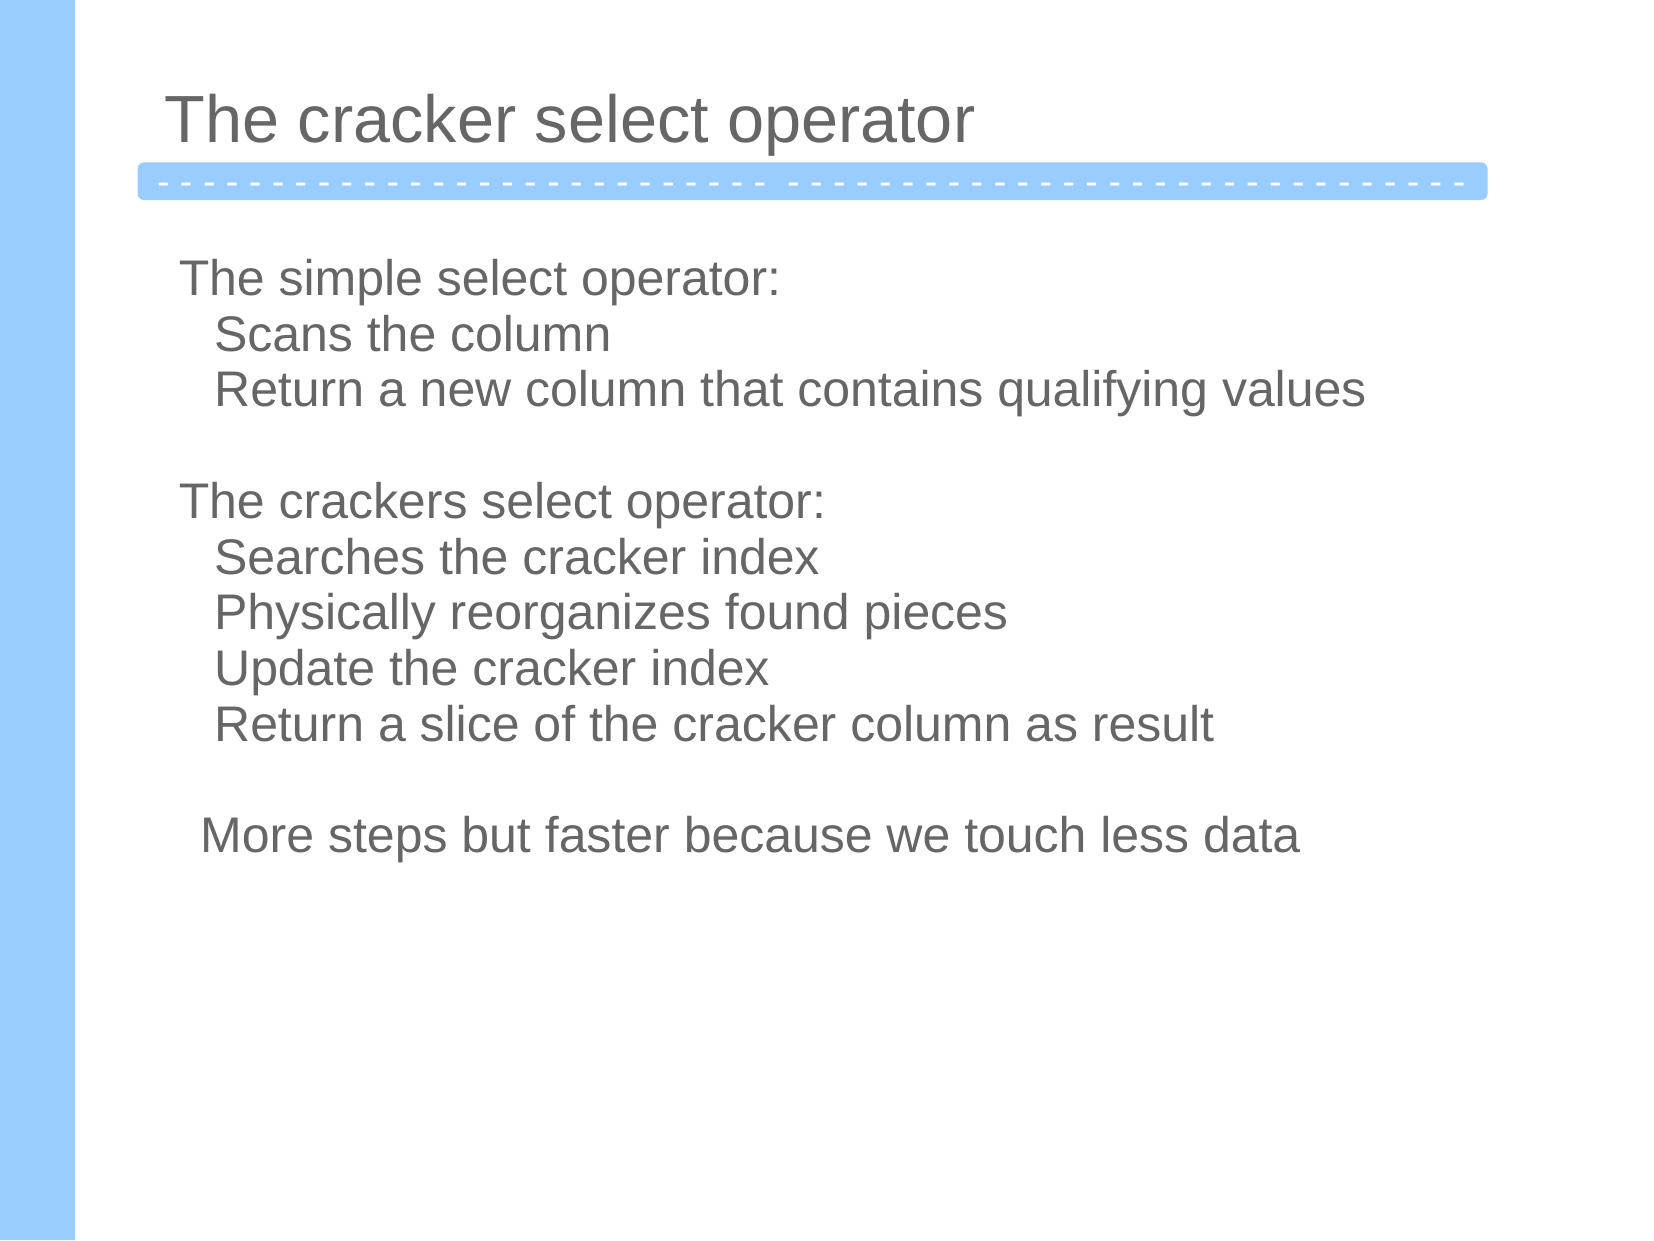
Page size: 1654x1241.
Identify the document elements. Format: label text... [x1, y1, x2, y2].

text_box The simple select operator: Scans the column Return a new column that contains qualifying values The crackers select operator: Searches the cracker index Physically reorganizes found pieces Update the cracker index Return a slice of the cracker column as result More steps but faster because we touch less data [150, 242, 1463, 871]
text_box [0, 0, 76, 1241]
text_box - - - - - - - - - - - - - - - - - - - - - - - - - - - - - - - - - - - - - - - - - - - - - - - - - - - - - - - - - [137, 162, 1488, 201]
text_box The cracker select operator [150, 75, 1463, 165]
